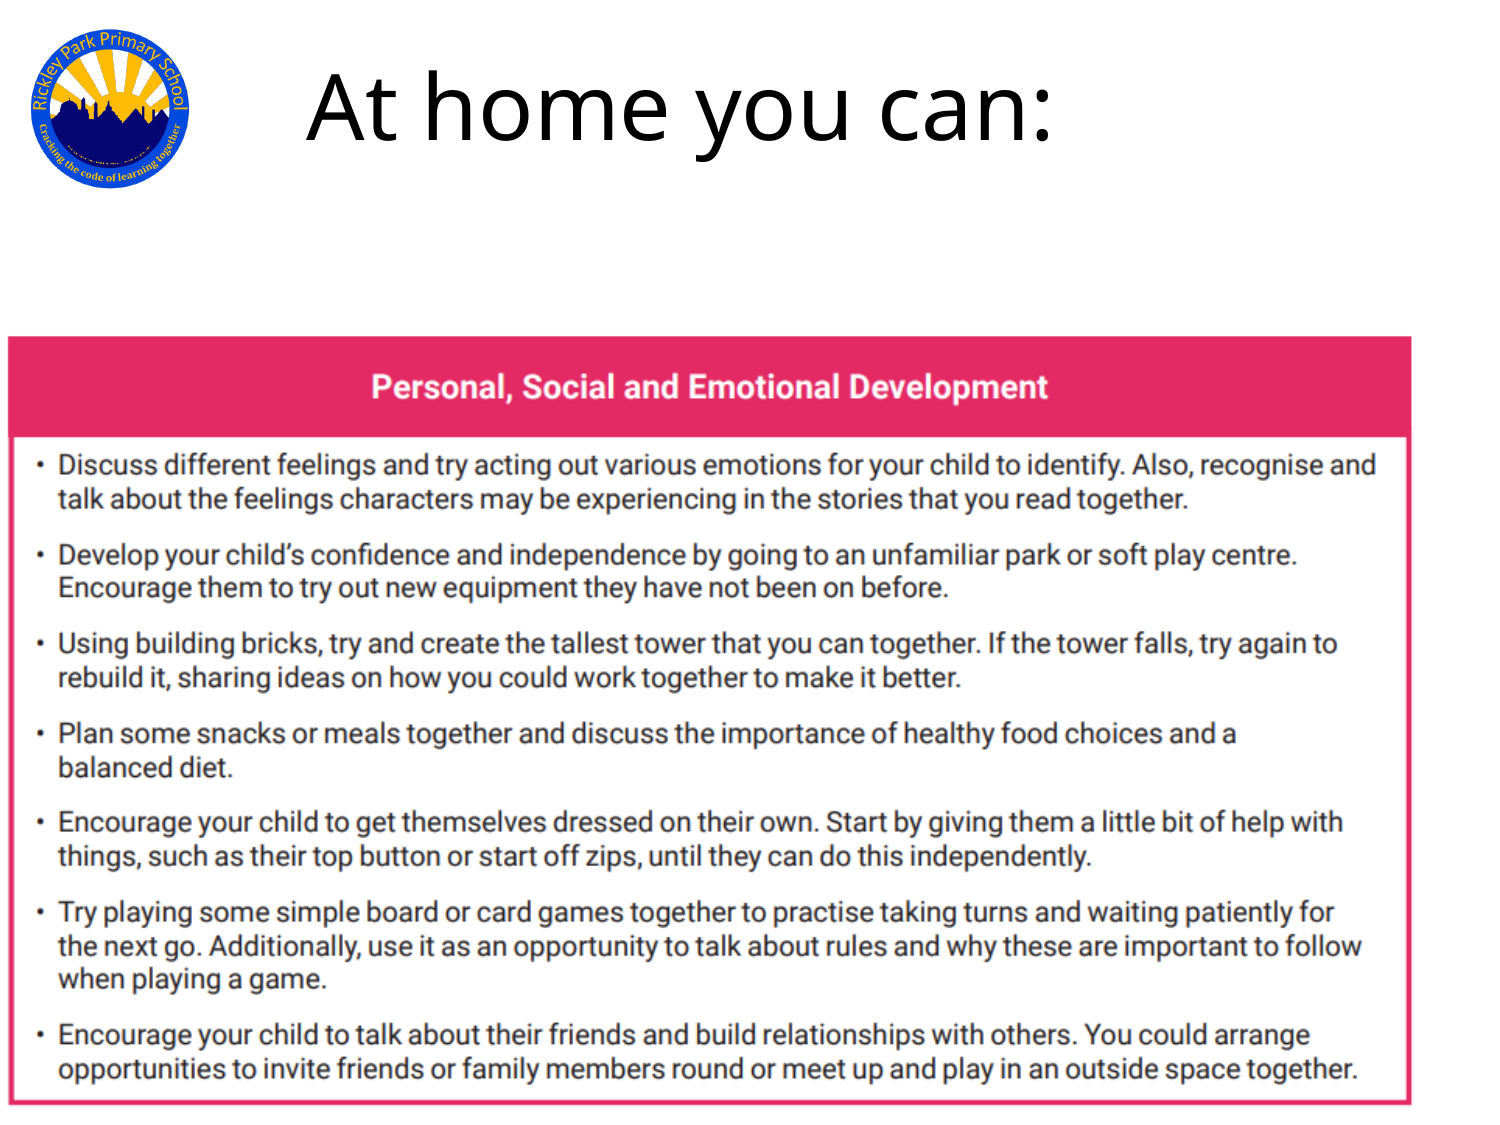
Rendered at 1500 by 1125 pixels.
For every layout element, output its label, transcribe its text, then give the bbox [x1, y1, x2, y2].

title At home you can: [190, 38, 1245, 167]
picture [29, 29, 190, 190]
picture [0, 321, 1421, 1116]
